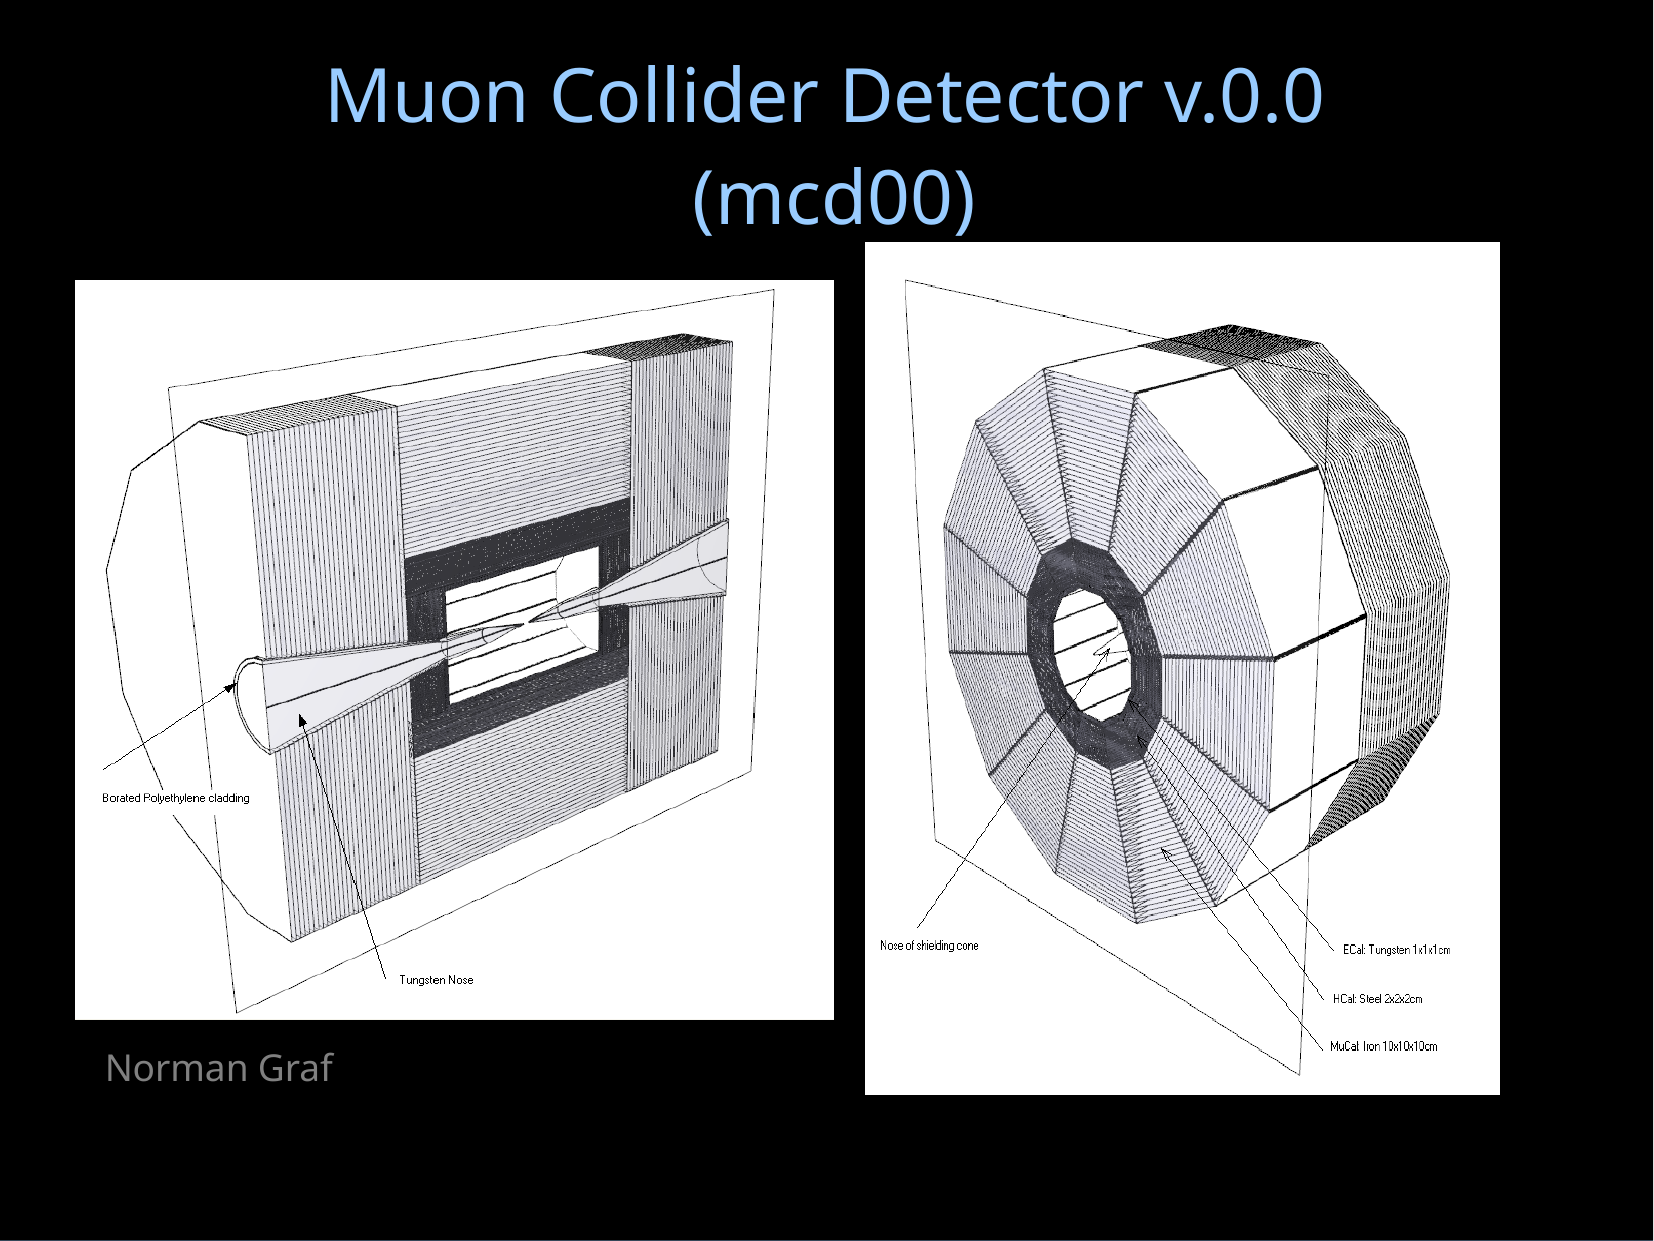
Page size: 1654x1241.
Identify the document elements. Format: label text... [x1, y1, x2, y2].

picture [865, 242, 1500, 1096]
picture [75, 280, 834, 1021]
text_box Norman Graf [89, 1034, 338, 1101]
text_box Muon Collider Detector v.0.0 (mcd00) [309, 34, 1344, 251]
